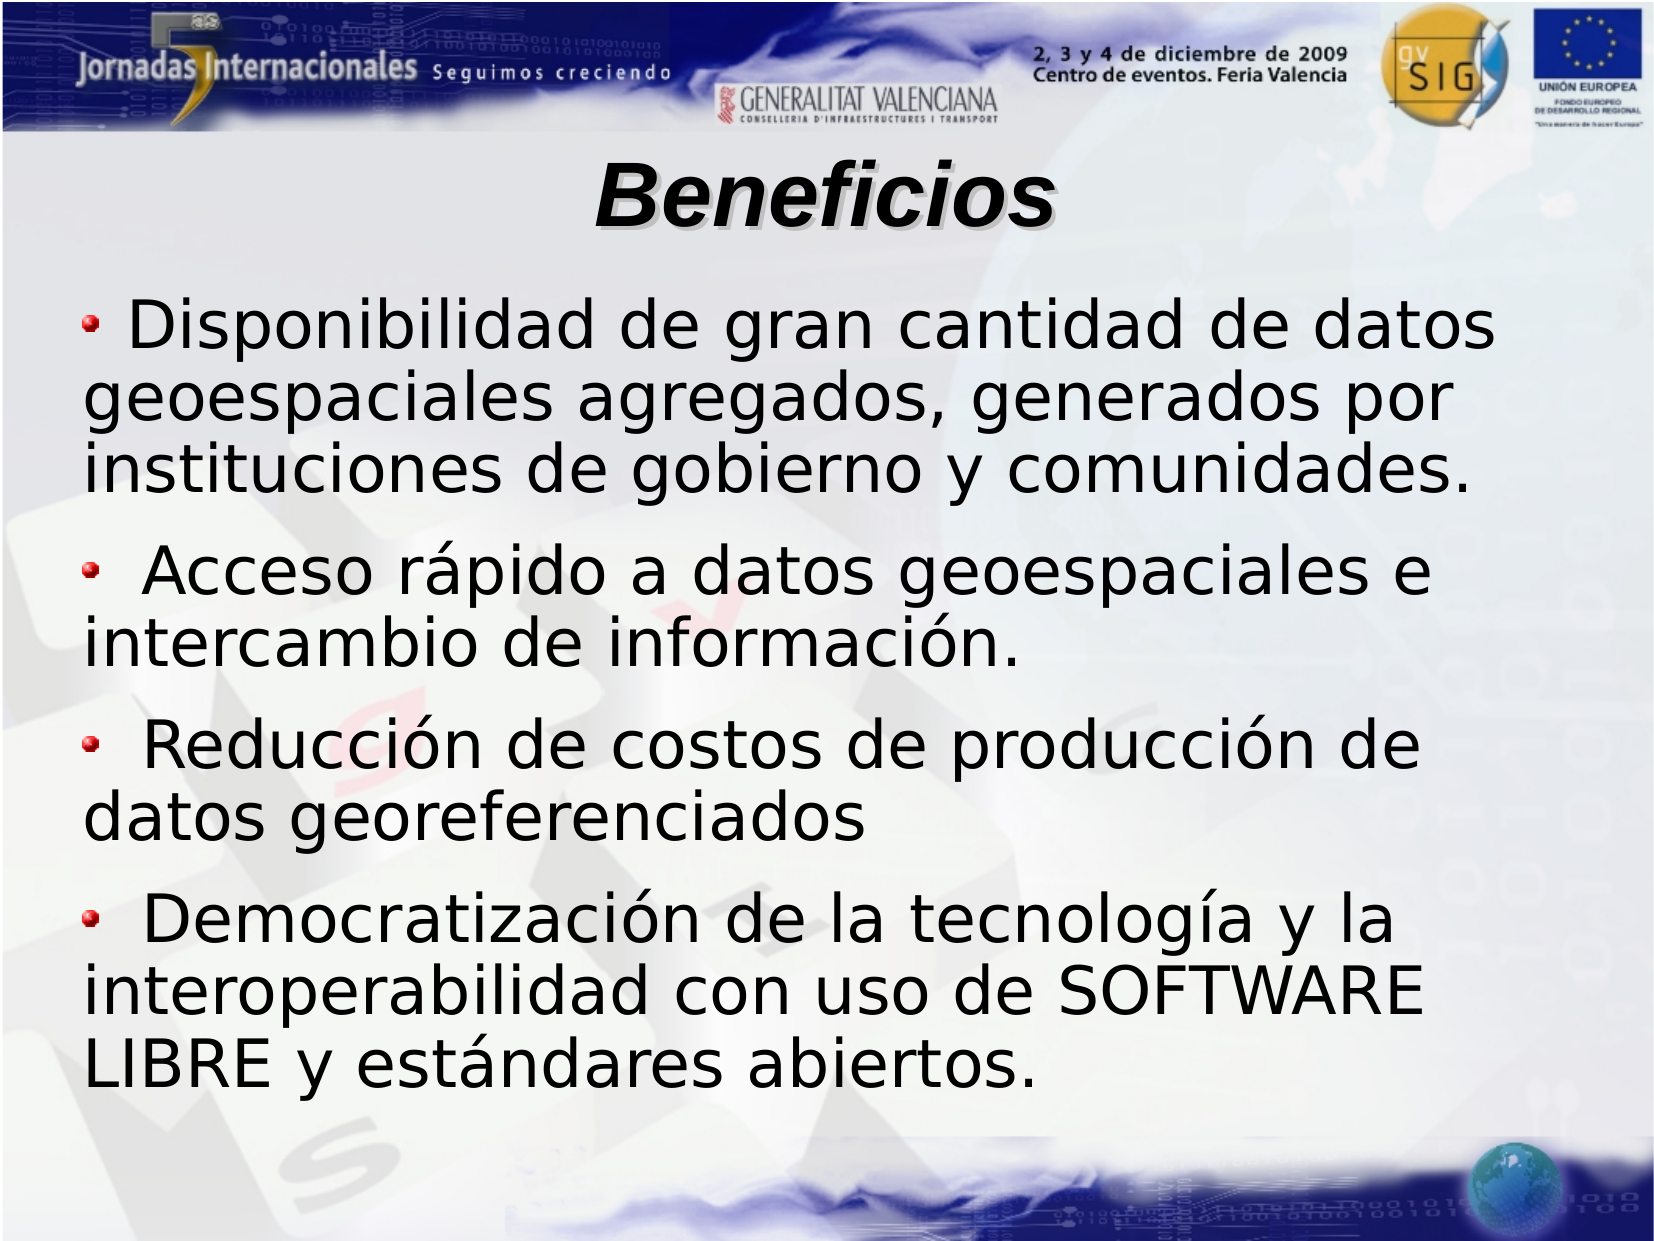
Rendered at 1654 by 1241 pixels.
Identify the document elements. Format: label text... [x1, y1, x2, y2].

picture [2, 2, 1654, 1241]
list Disponibilidad de gran cantidad de datos geoespaciales agregados, generados por instituciones de gobierno y comunidades. Acceso rápido a datos geoespaciales e intercambio de información. Reducción de costos de producción de datos georeferenciados Democratización de la tecnología y la interoperabilidad con uso de SOFTWARE LIBRE y estándares abiertos. [82, 290, 1571, 1211]
title Beneficios [82, 90, 1571, 290]
